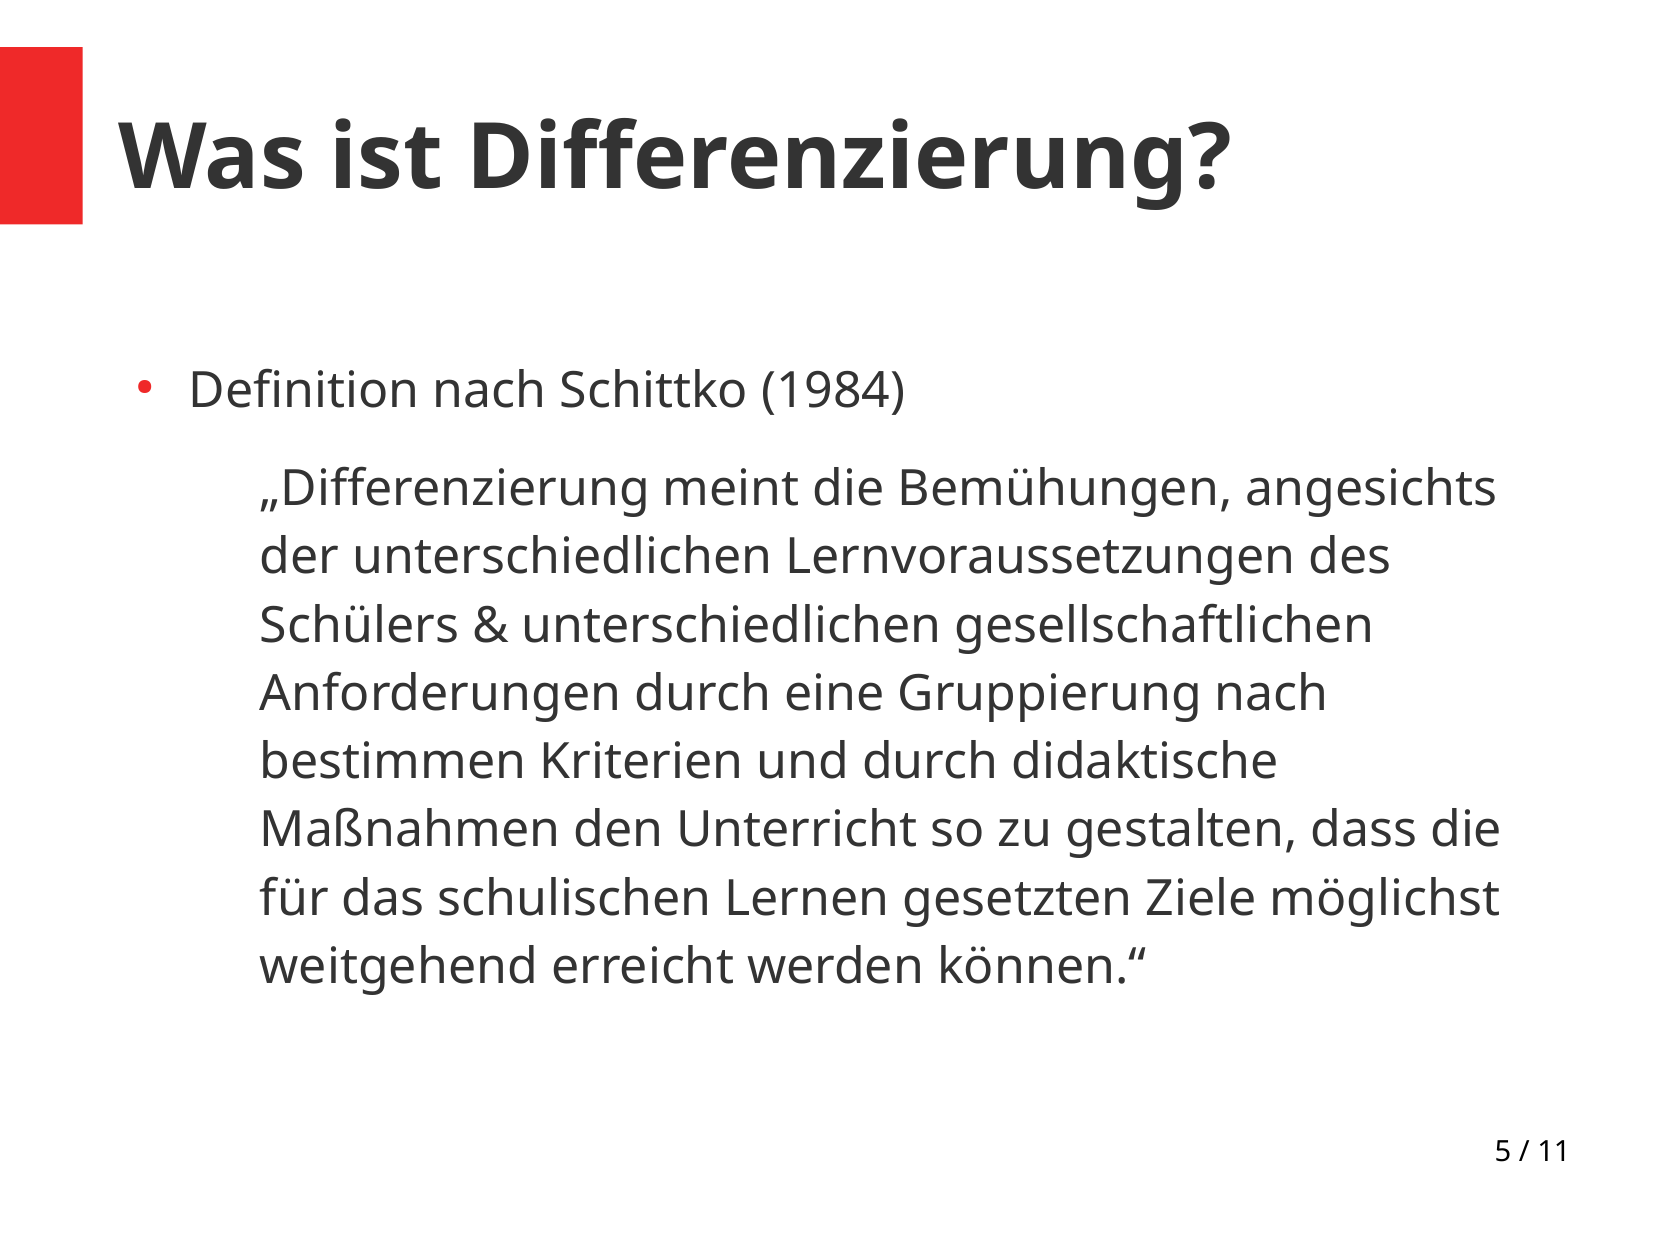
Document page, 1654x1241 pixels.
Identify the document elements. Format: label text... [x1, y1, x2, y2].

list Definition nach Schittko (1984) „Differenzierung meint die Bemühungen, angesichts der unterschiedlichen Lernvoraussetzungen des Schülers & unterschiedlichen gesellschaftlichen Anforderungen durch eine Gruppierung nach bestimmen Kriterien und durch didaktische Maßnahmen den Unterricht so zu gestalten, dass die für das schulischen Lernen gesetzten Ziele möglichst weitgehend erreicht werden können.“ [118, 354, 1536, 1074]
title Was ist Differenzierung? [118, 49, 1571, 257]
